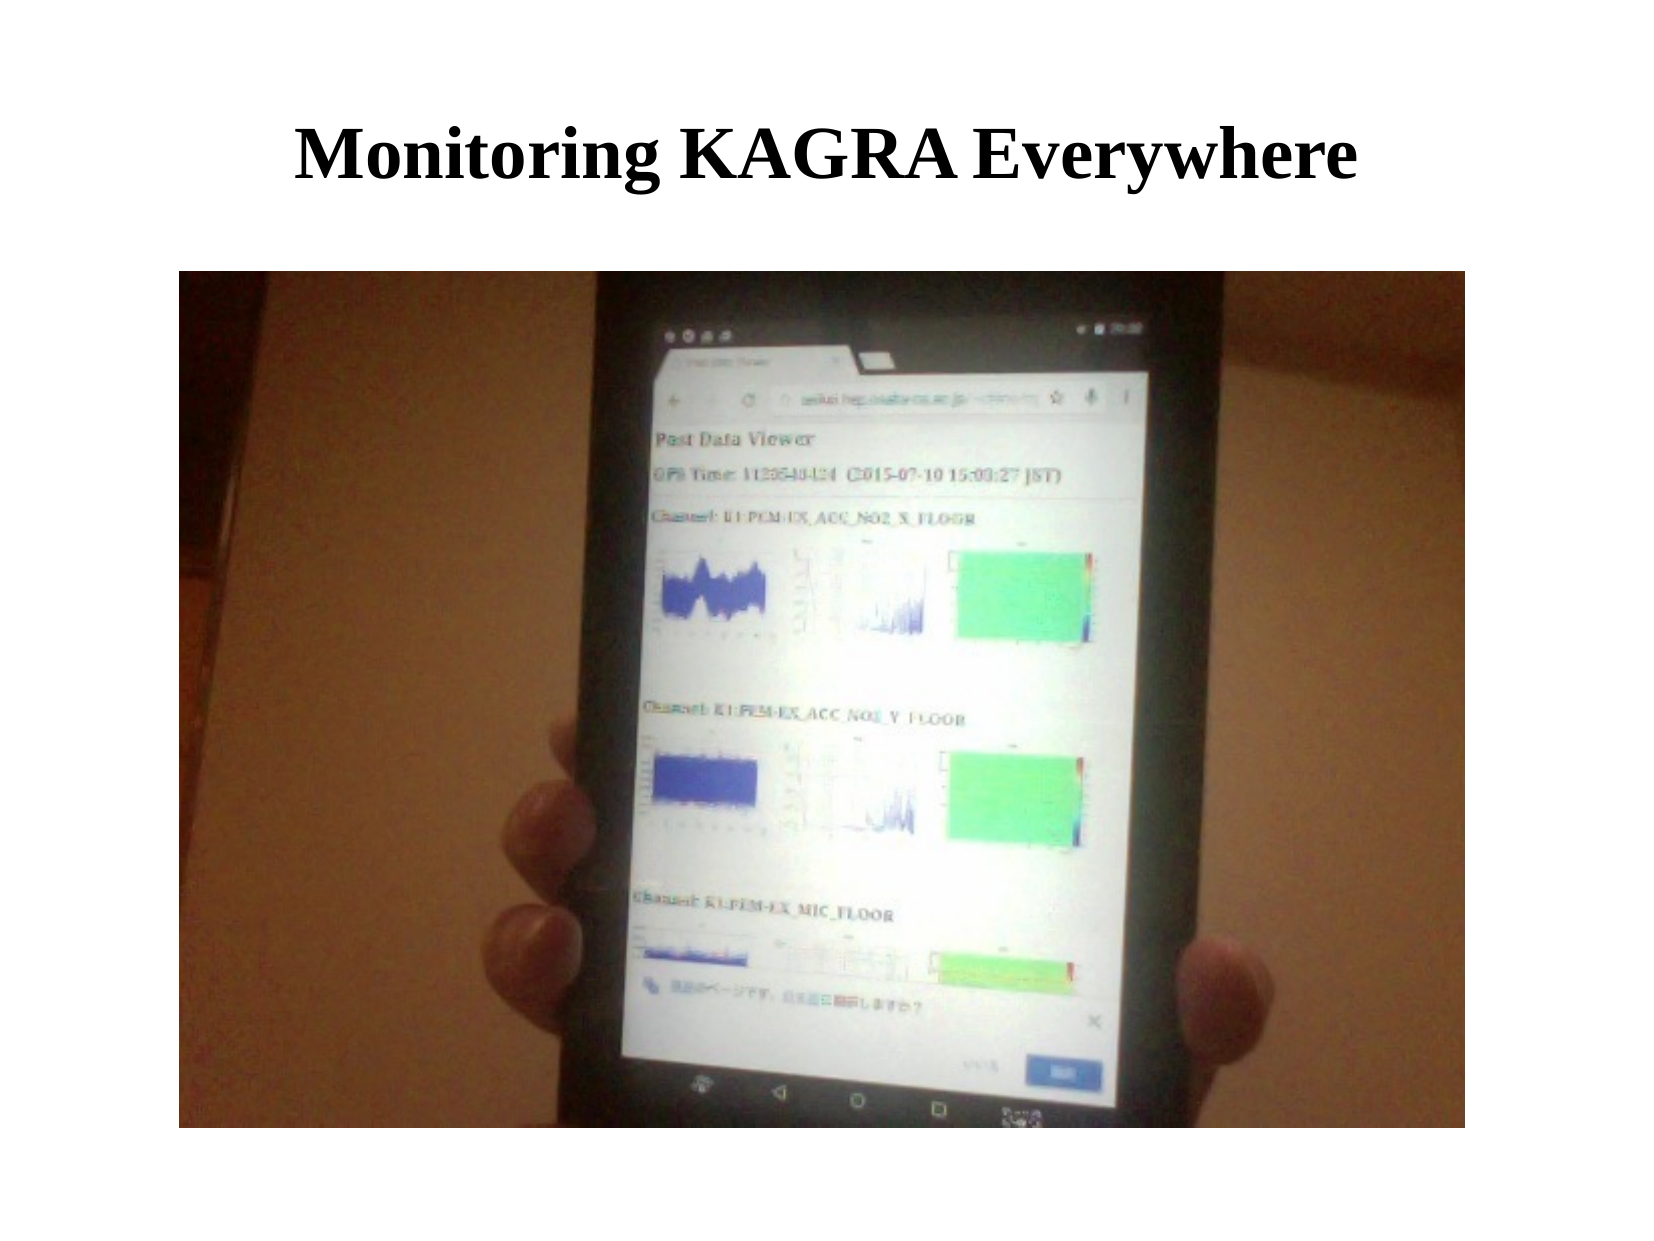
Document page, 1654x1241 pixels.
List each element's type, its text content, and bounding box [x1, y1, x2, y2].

title Monitoring KAGRA Everywhere [82, 49, 1571, 257]
picture [179, 271, 1465, 1128]
